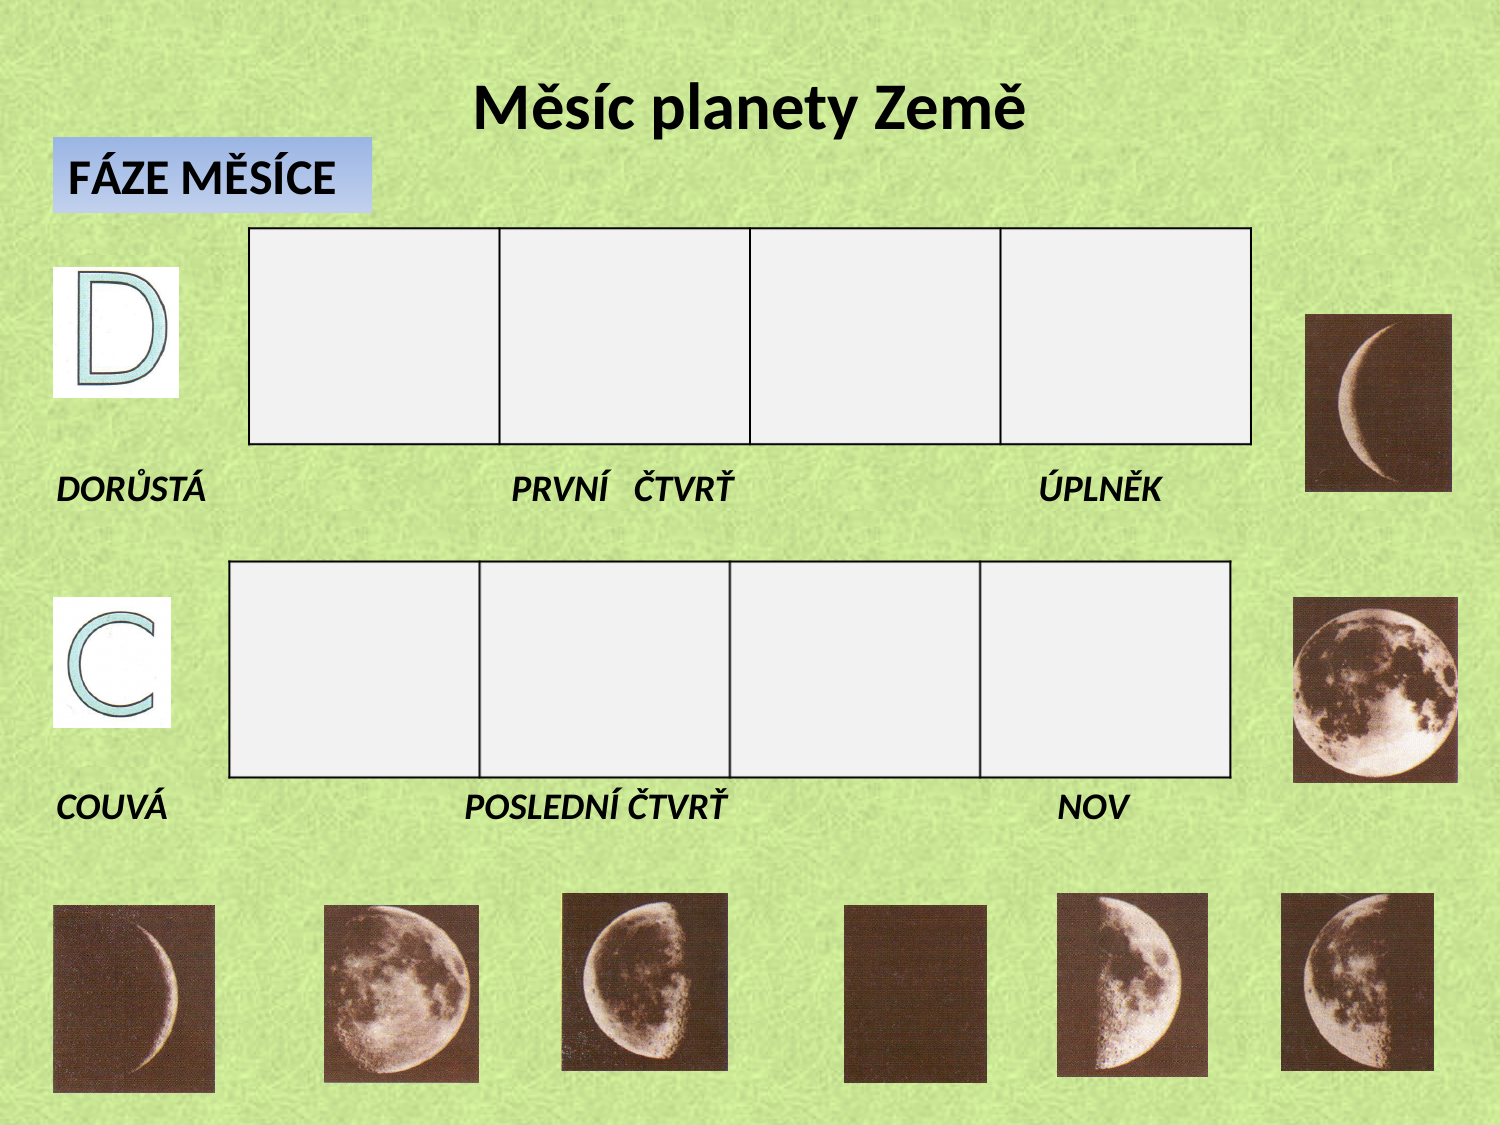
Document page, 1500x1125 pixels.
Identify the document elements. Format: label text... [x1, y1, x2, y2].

text_box FÁZE MĚSÍCE [53, 137, 373, 213]
picture [844, 905, 987, 1084]
picture [1057, 893, 1208, 1077]
picture [217, 550, 1242, 790]
picture [324, 905, 479, 1083]
picture [1293, 597, 1458, 784]
picture [561, 893, 728, 1071]
picture [53, 905, 215, 1093]
picture [53, 267, 179, 398]
picture [1305, 314, 1452, 492]
text_box DORŮSTÁ PRVNÍ ČTVRŤ ÚPLNĚK [41, 456, 1270, 517]
title Měsíc planety Země [75, 45, 1426, 161]
picture [237, 217, 1263, 456]
picture [1281, 893, 1434, 1071]
picture [53, 597, 171, 728]
text_box COUVÁ POSLEDNÍ ČTVRŤ NOV [41, 775, 1235, 836]
